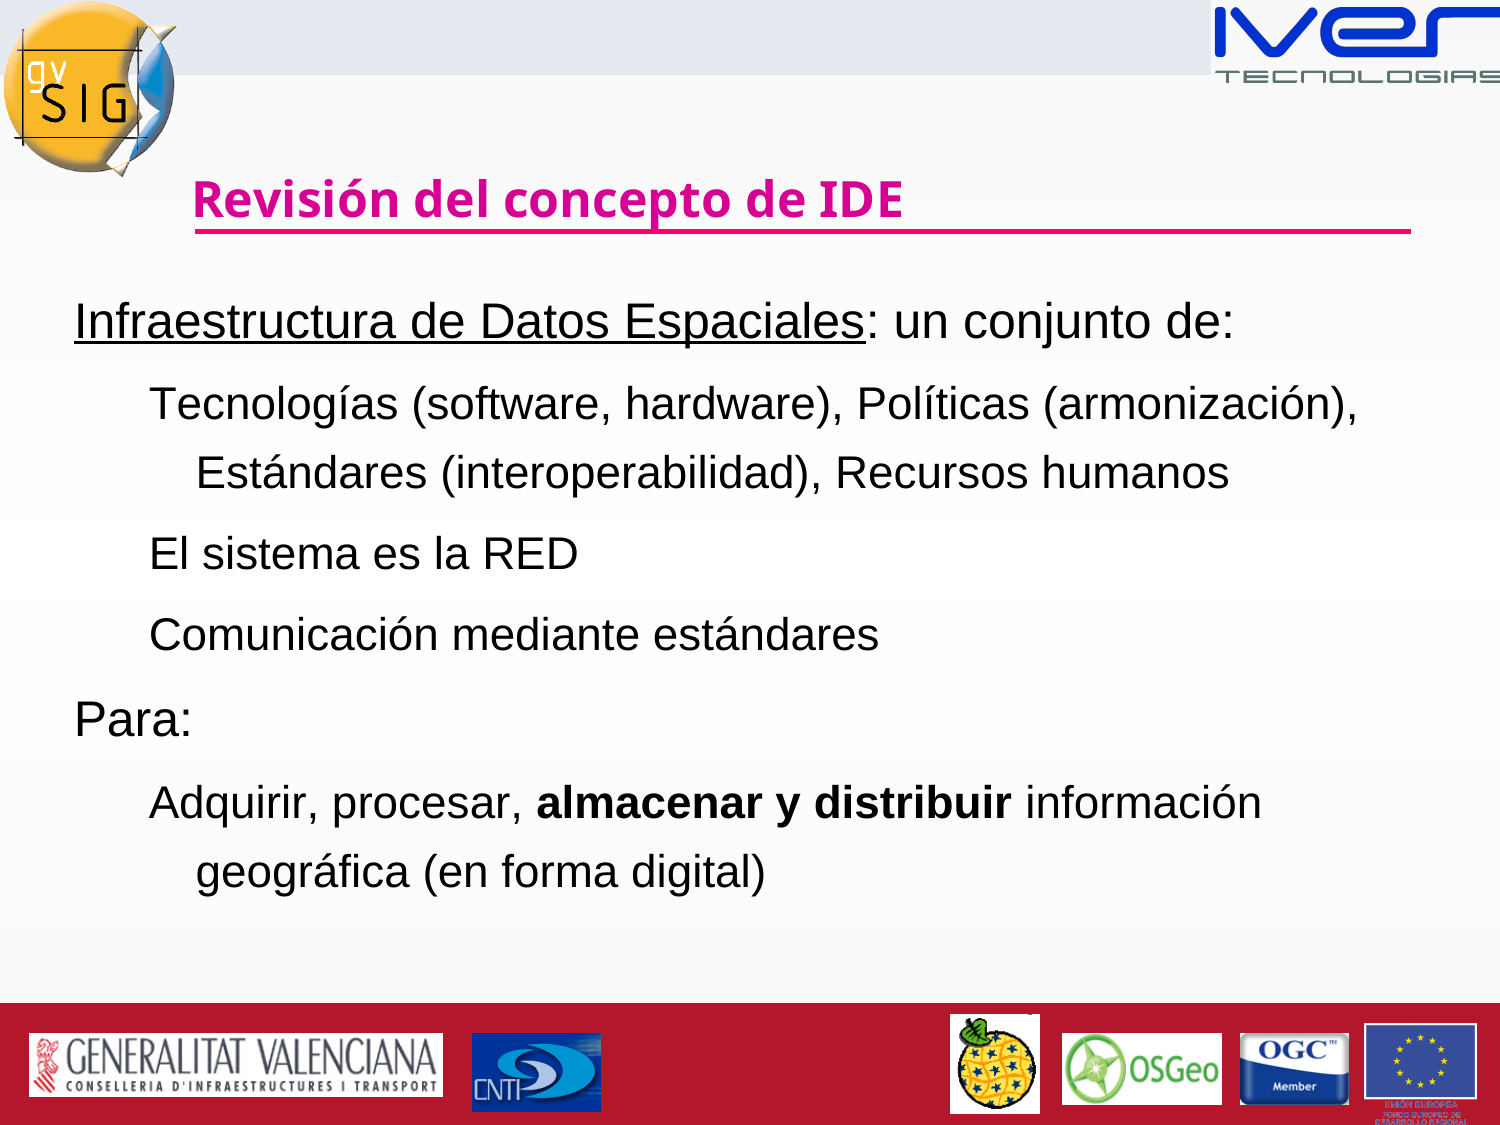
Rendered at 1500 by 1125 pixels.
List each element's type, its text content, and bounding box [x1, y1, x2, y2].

text_box Infraestructura de Datos Espaciales: un conjunto de: Tecnologías (software, hardware), Políticas (armonización), Estándares (interoperabilidad), Recursos humanos El sistema es la RED Comunicación mediante estándares Para: Adquirir, procesar, almacenar y distribuir información geográfica (en forma digital) [59, 265, 1477, 916]
picture [1240, 1033, 1349, 1105]
picture [472, 1033, 601, 1112]
picture [0, 0, 178, 179]
picture [1062, 1033, 1222, 1105]
picture [1364, 1023, 1477, 1125]
text_box Revisión del concepto de IDE [176, 156, 920, 241]
picture [1210, 0, 1500, 98]
picture [950, 1014, 1040, 1114]
picture [29, 1033, 443, 1097]
